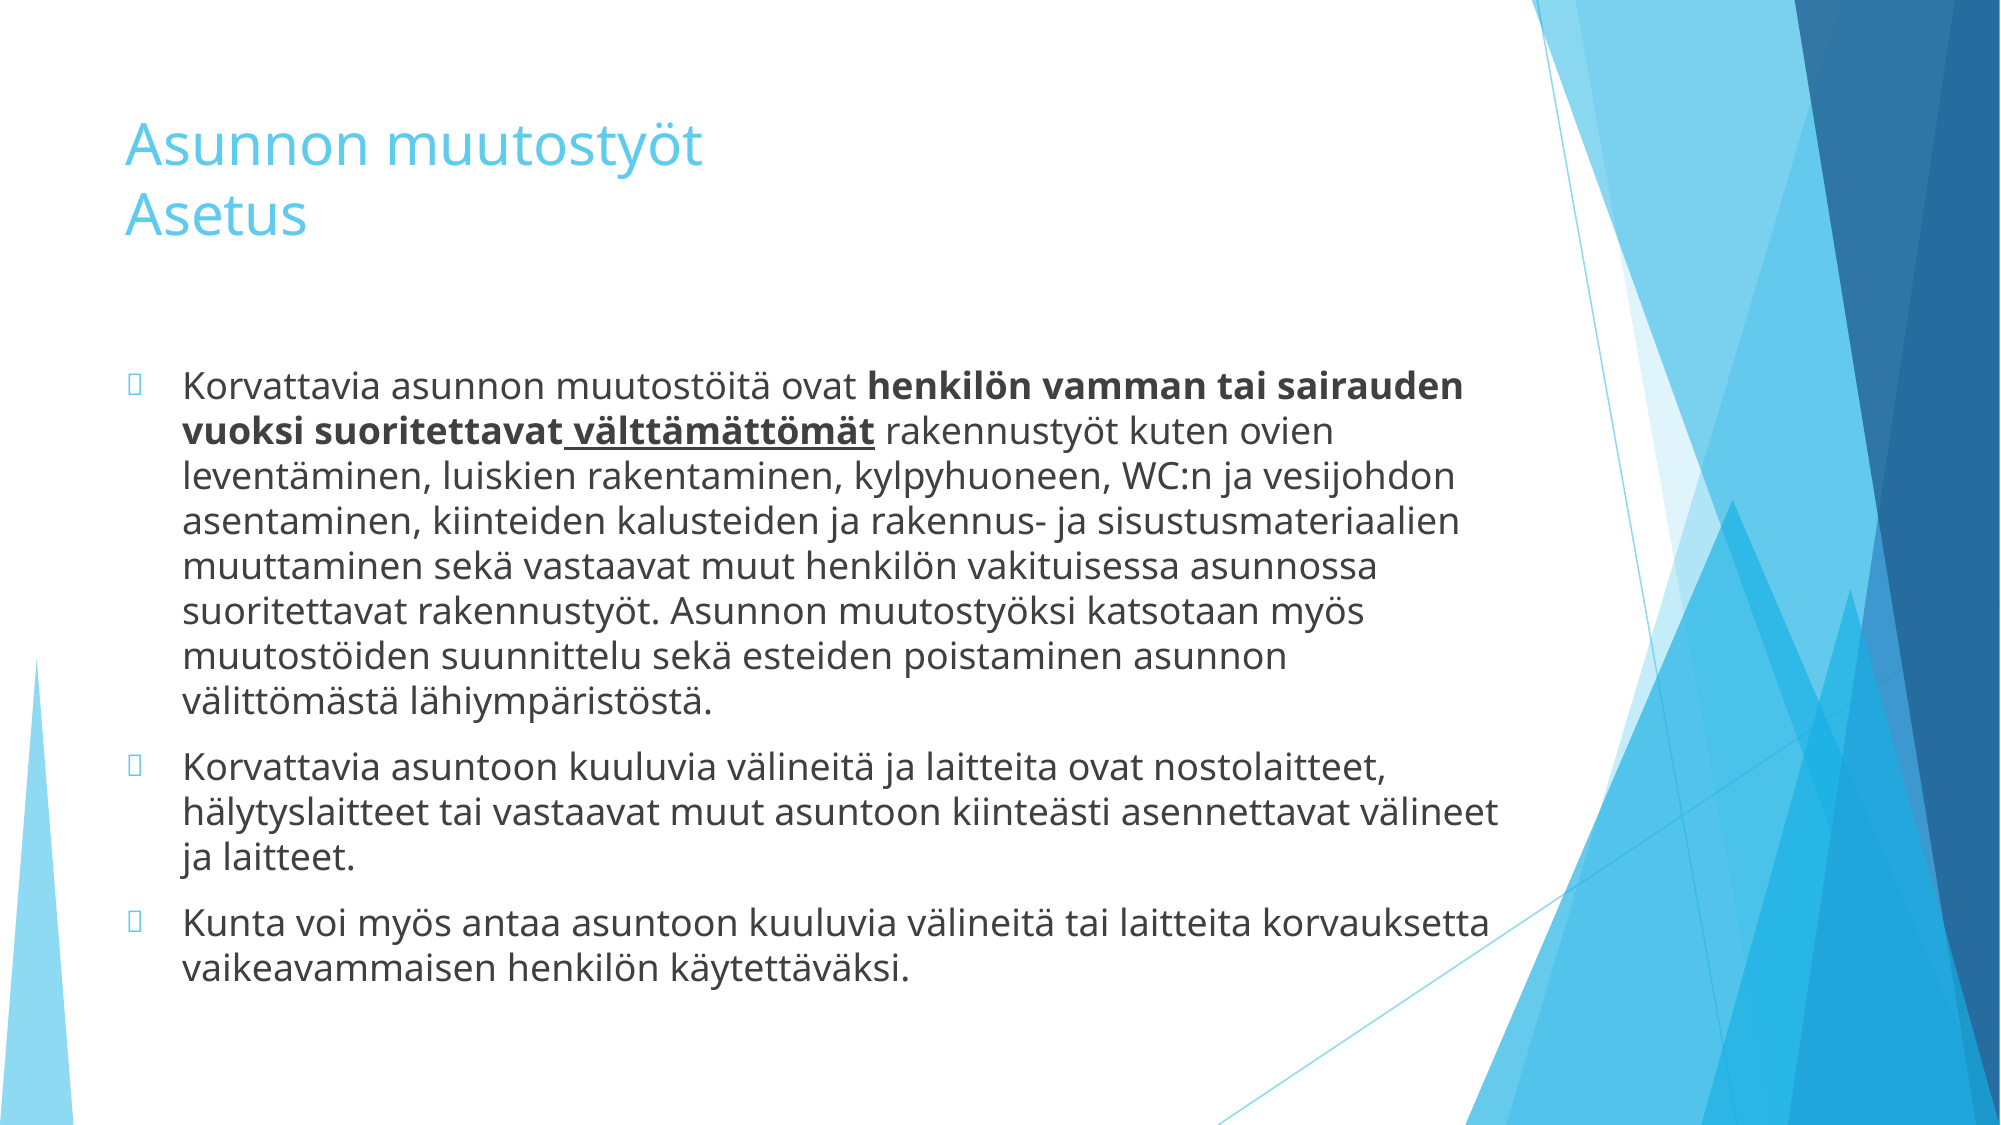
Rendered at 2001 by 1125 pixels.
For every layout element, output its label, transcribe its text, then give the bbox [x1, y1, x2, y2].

list Korvattavia asunnon muutostöitä ovat henkilön vamman tai sairauden vuoksi suoritettavat välttämättömät rakennustyöt kuten ovien leventäminen, luiskien rakentaminen, kylpyhuoneen, WC:n ja vesijohdon asentaminen, kiinteiden kalusteiden ja rakennus- ja sisustusmateriaalien muuttaminen sekä vastaavat muut henkilön vakituisessa asunnossa suoritettavat rakennustyöt. Asunnon muutostyöksi katsotaan myös muutostöiden suunnittelu sekä esteiden poistaminen asunnon välittömästä lähiympäristöstä. Korvattavia asuntoon kuuluvia välineitä ja laitteita ovat nostolaitteet, hälytyslaitteet tai vastaavat muut asuntoon kiinteästi asennettavat välineet ja laitteet. Kunta voi myös antaa asuntoon kuuluvia välineitä tai laitteita korvauksetta vaikeavammaisen henkilön käytettäväksi. [111, 354, 1522, 992]
title Asunnon muutostyöt Asetus [111, 99, 1522, 317]
